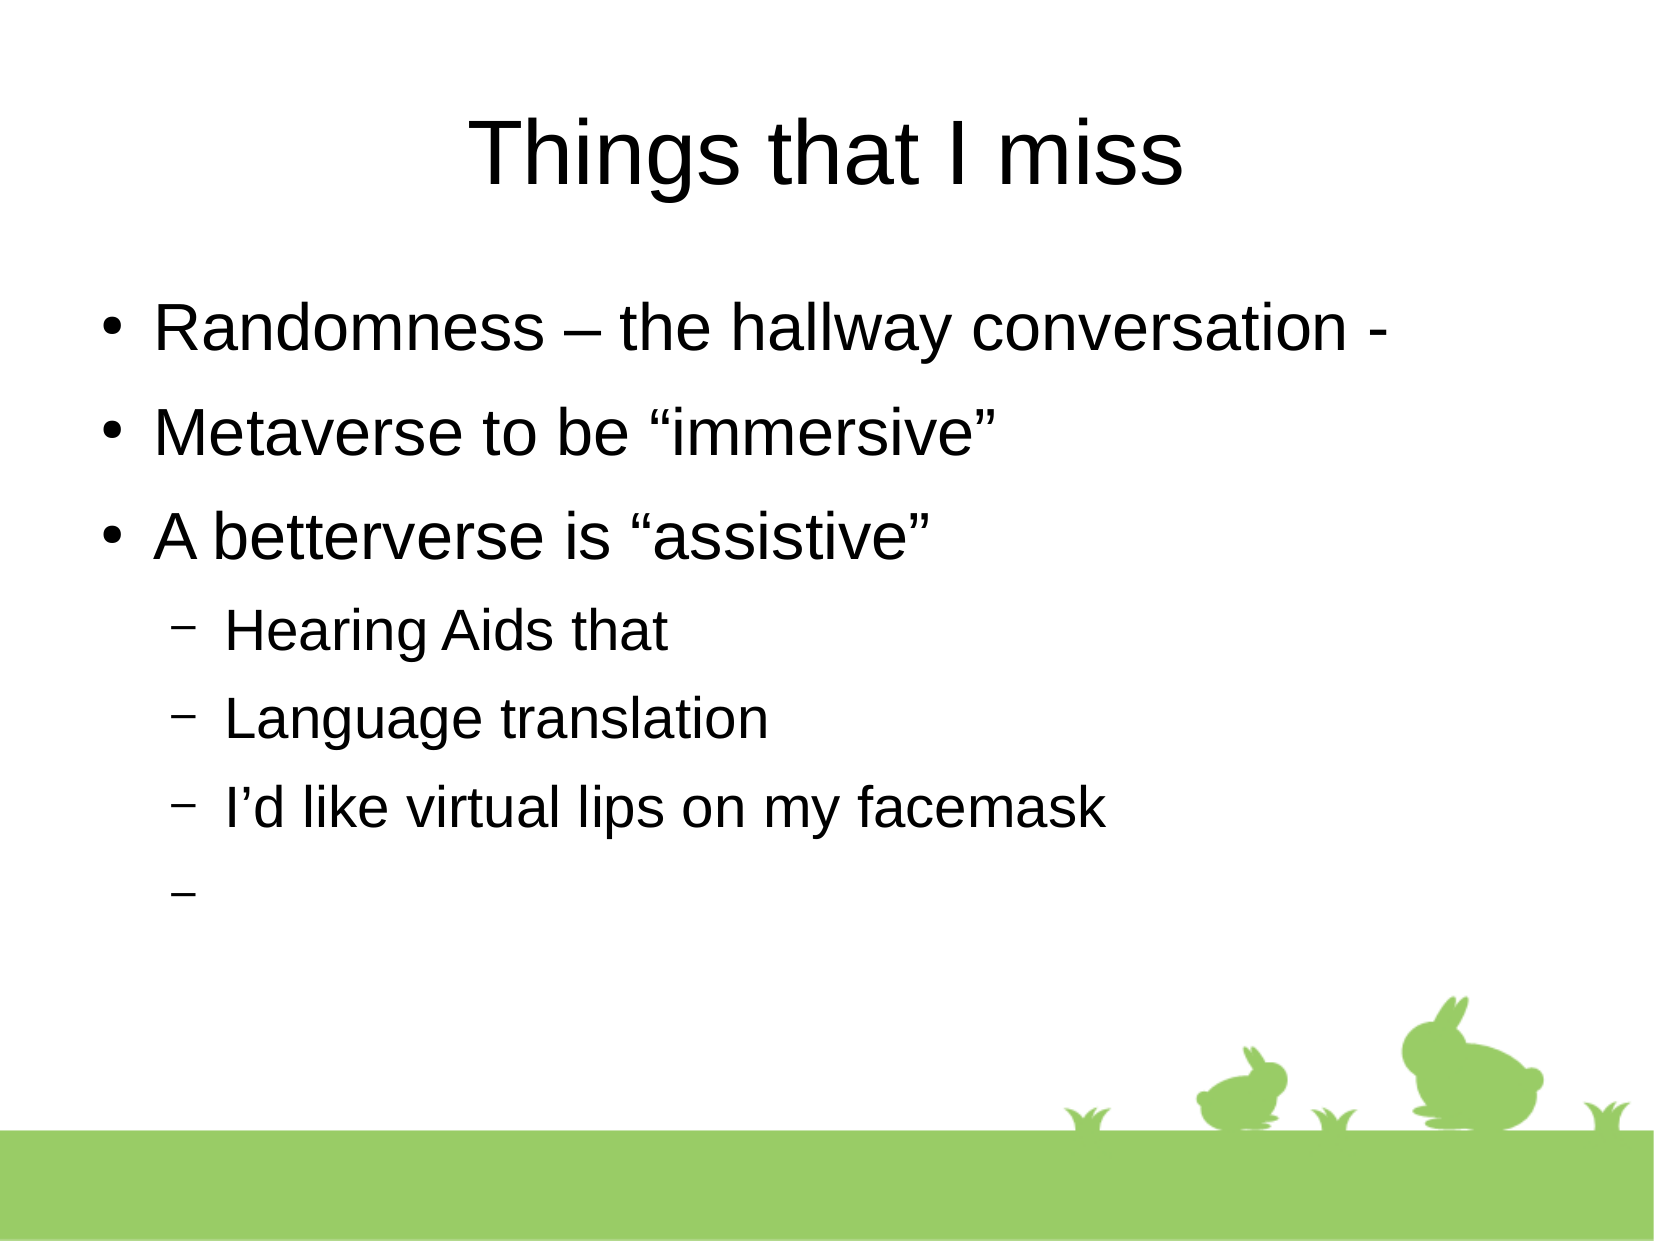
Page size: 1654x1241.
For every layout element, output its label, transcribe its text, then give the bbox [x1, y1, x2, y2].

list Randomness – the hallway conversation - Metaverse to be “immersive” A betterverse is “assistive” Hearing Aids that Language translation I’d like virtual lips on my facemask [82, 290, 1571, 1010]
title Things that I miss [82, 49, 1571, 257]
picture [0, 0, 1654, 1241]
